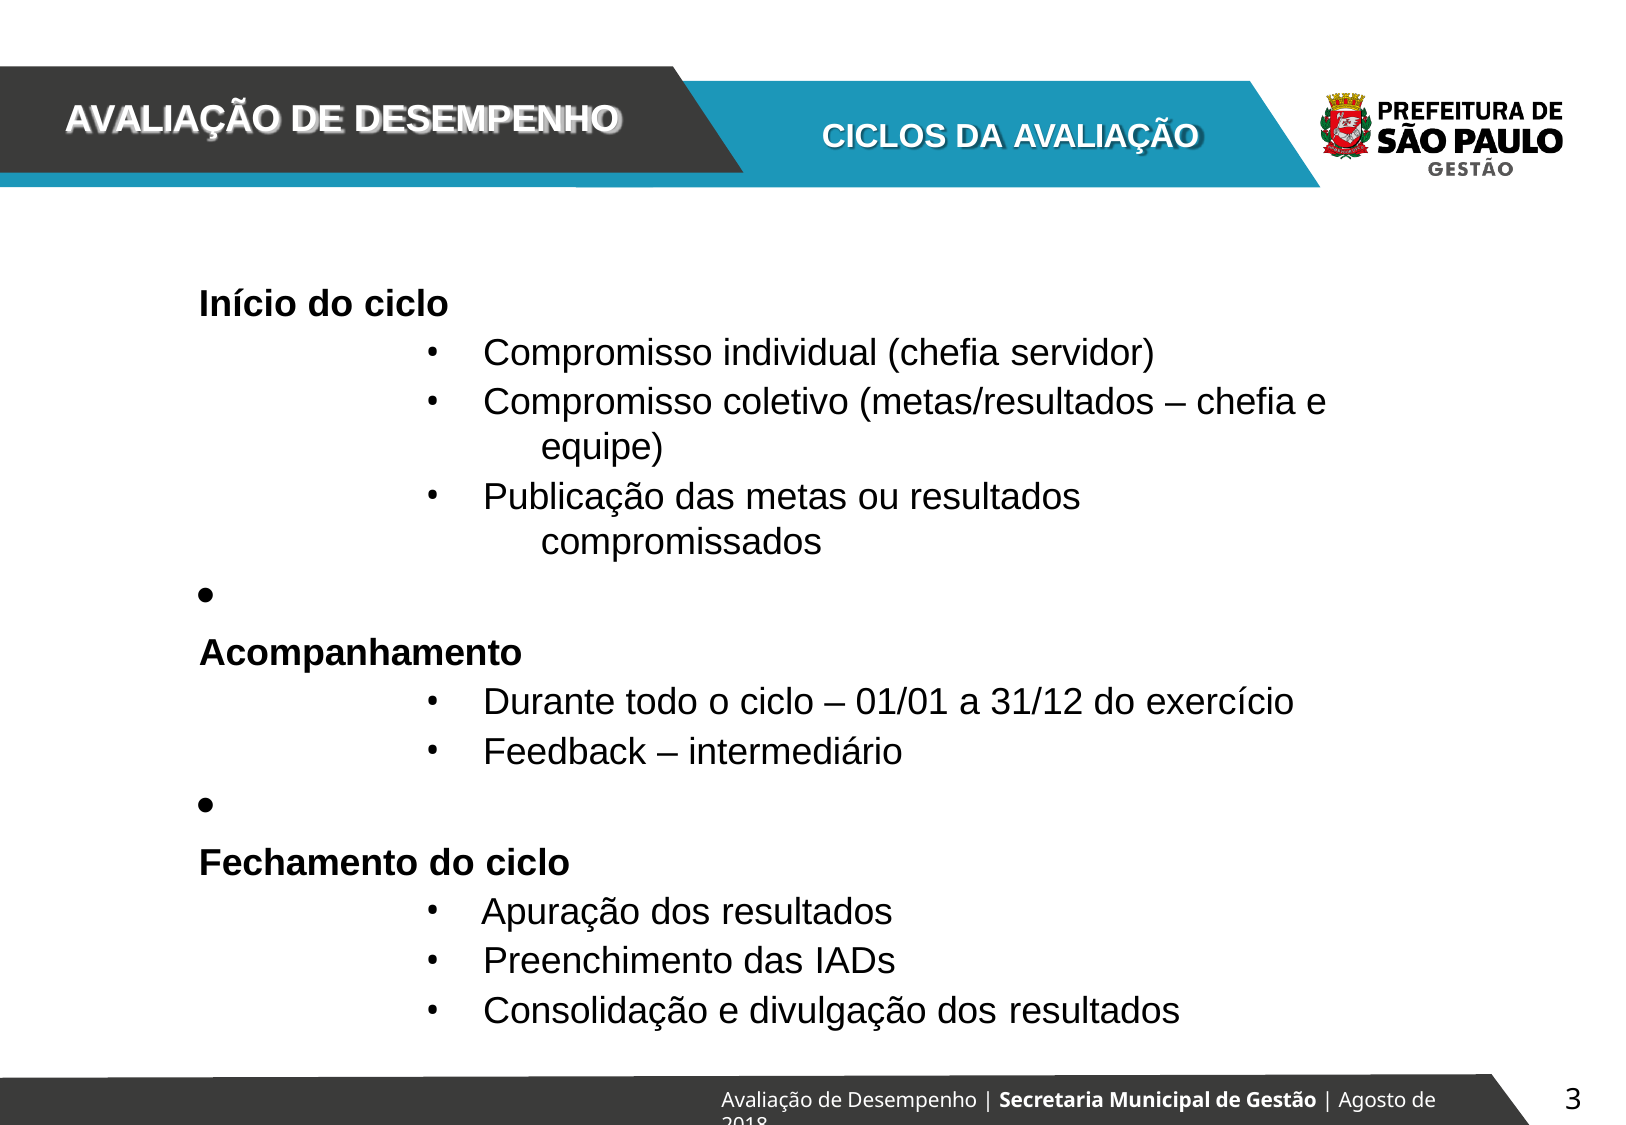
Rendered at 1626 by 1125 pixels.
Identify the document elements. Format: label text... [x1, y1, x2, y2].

text_box 2 [1560, 1078, 1586, 1119]
text_box Avaliação de Desempenho | Secretaria Municipal de Gestão | Agosto de 2018 [719, 1084, 1474, 1114]
text_box [801, 104, 1247, 179]
text_box CICLOS DA AVALIAÇÃO [819, 112, 1206, 157]
title AVALIAÇÃO DE DESEMPENHO [62, 91, 624, 141]
text_box Início do ciclo Compromisso individual (chefia servidor) Compromisso coletivo (metas/resultados – chefia e equipe) Publicação das metas ou resultados compromissados Acompanhamento Durante todo o ciclo – 01/01 a 31/12 do exercício Feedback – intermediário Fechamento do ciclo Apuração dos resultados Preenchimento das IADs Consolidação e divulgação dos resultados [196, 271, 1357, 938]
text_box [41, 82, 659, 167]
